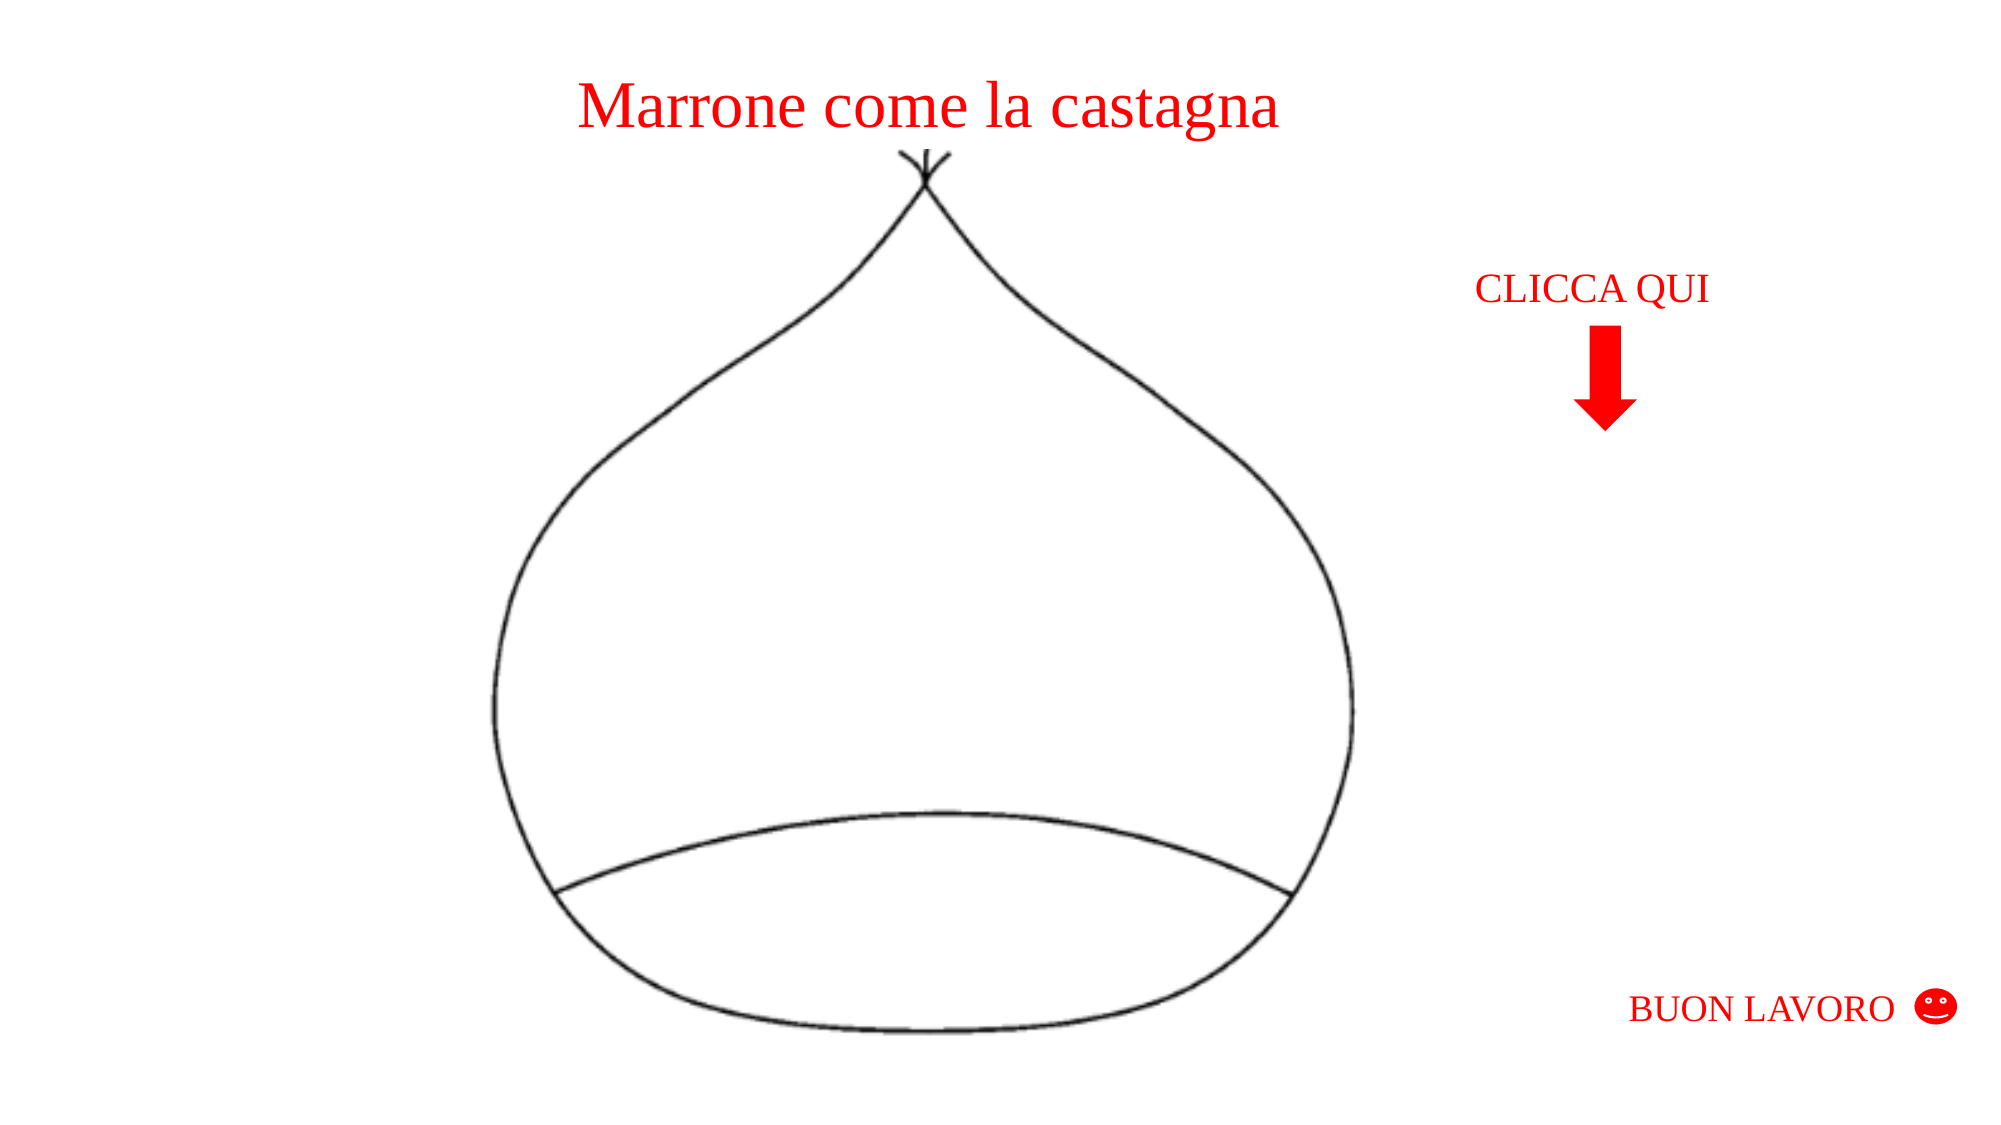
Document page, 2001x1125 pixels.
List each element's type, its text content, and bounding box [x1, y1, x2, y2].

picture [320, 149, 1673, 1093]
text_box BUON LAVORO [1613, 976, 1959, 1037]
text_box Marrone come la castagna [387, 53, 1489, 149]
text_box CLICCA QUI [1459, 252, 1809, 370]
text_box [1576, 326, 1635, 430]
text_box [1913, 987, 1959, 1026]
